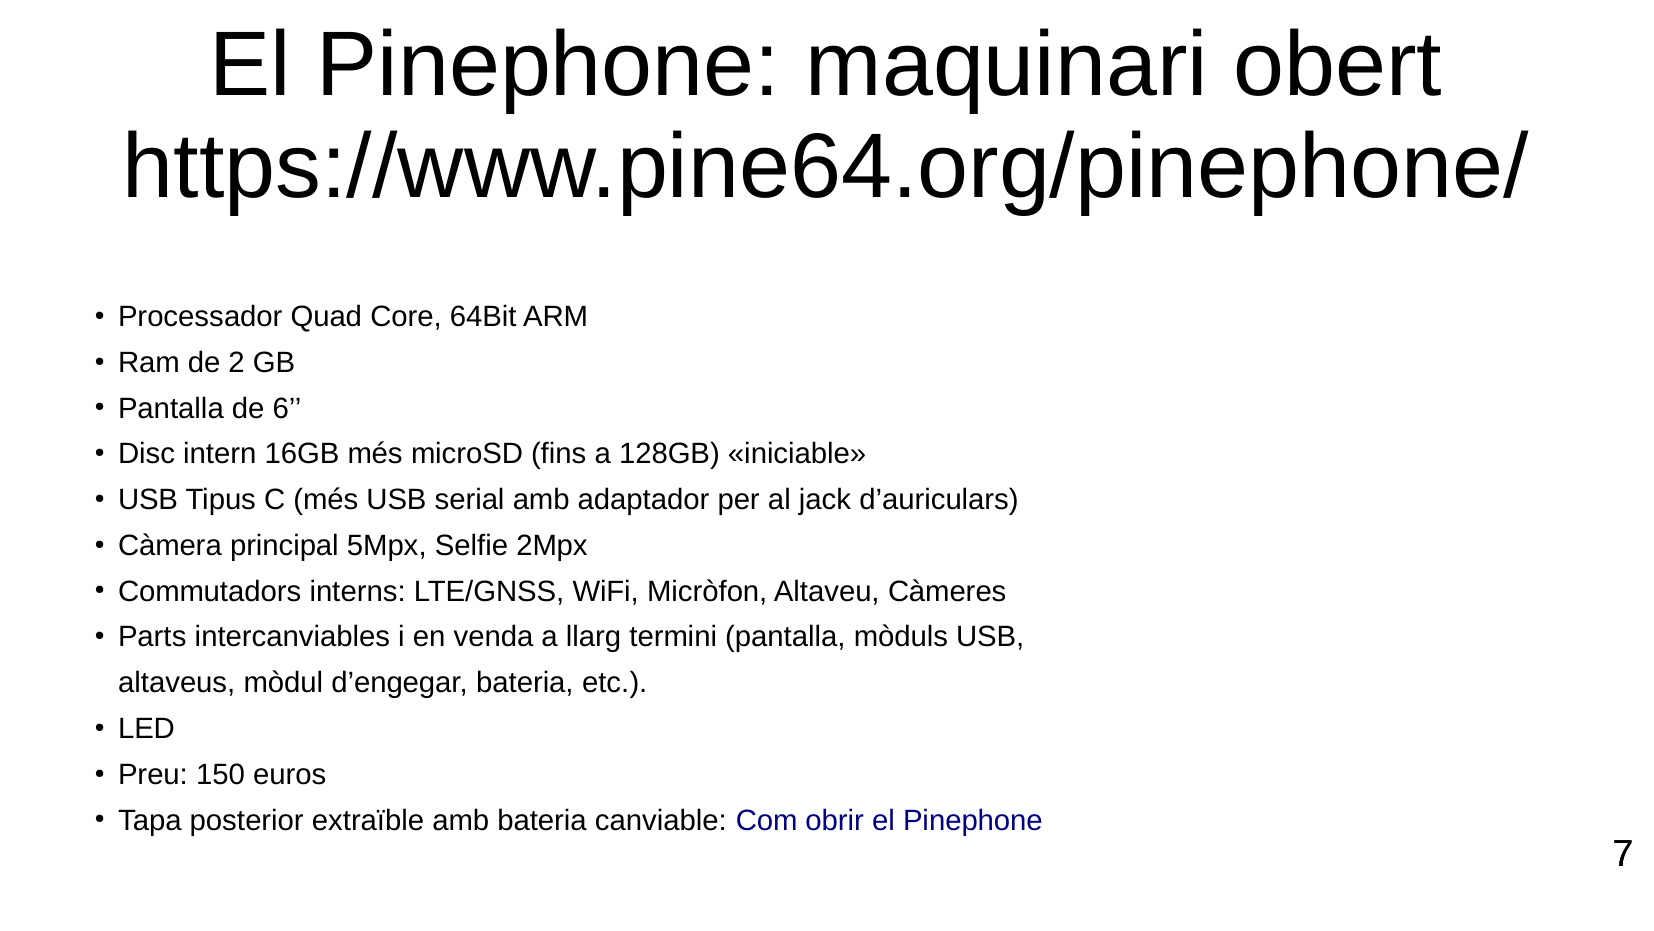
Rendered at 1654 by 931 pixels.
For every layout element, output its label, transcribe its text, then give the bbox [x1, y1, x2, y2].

list Processador Quad Core, 64Bit ARM Ram de 2 GB Pantalla de 6’’ Disc intern 16GB més microSD (fins a 128GB) «iniciable» USB Tipus C (més USB serial amb adaptador per al jack d’auriculars) Càmera principal 5Mpx, Selfie 2Mpx Commutadors interns: LTE/GNSS, WiFi, Micròfon, Altaveu, Càmeres Parts intercanviables i en venda a llarg termini (pantalla, mòduls USB, altaveus, mòdul d’engegar, bateria, etc.). LED Preu: 150 euros Tapa posterior extraïble amb bateria canviable: Com obrir el Pinephone [86, 300, 1576, 840]
title El Pinephone: maquinari obert https://www.pine64.org/pinephone/ [82, 12, 1571, 218]
text_box <número> [1447, 825, 1648, 896]
